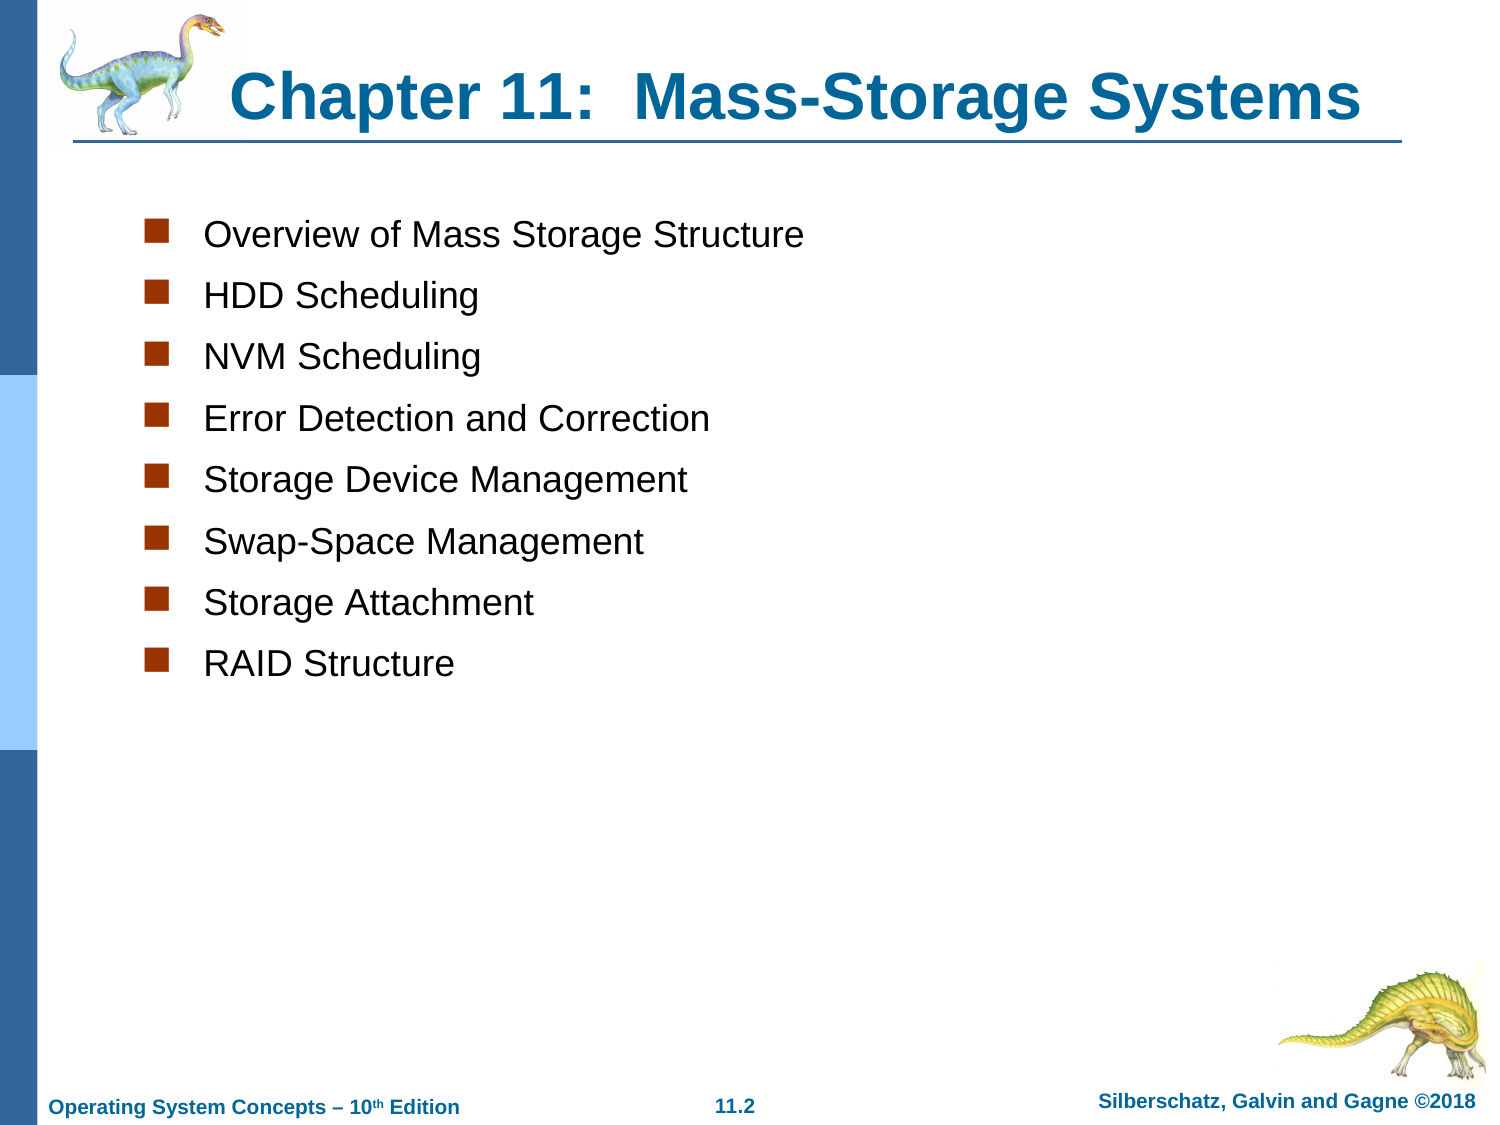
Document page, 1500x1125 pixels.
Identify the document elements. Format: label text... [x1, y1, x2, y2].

picture [46, 0, 243, 149]
title Chapter 11: Mass-Storage Systems [167, 45, 1426, 141]
picture [1275, 959, 1486, 1090]
picture [1415, 1093, 1423, 1098]
list Overview of Mass Storage Structure HDD Scheduling NVM Scheduling Error Detection and Correction Storage Device Management Swap-Space Management Storage Attachment RAID Structure [132, 202, 1483, 946]
